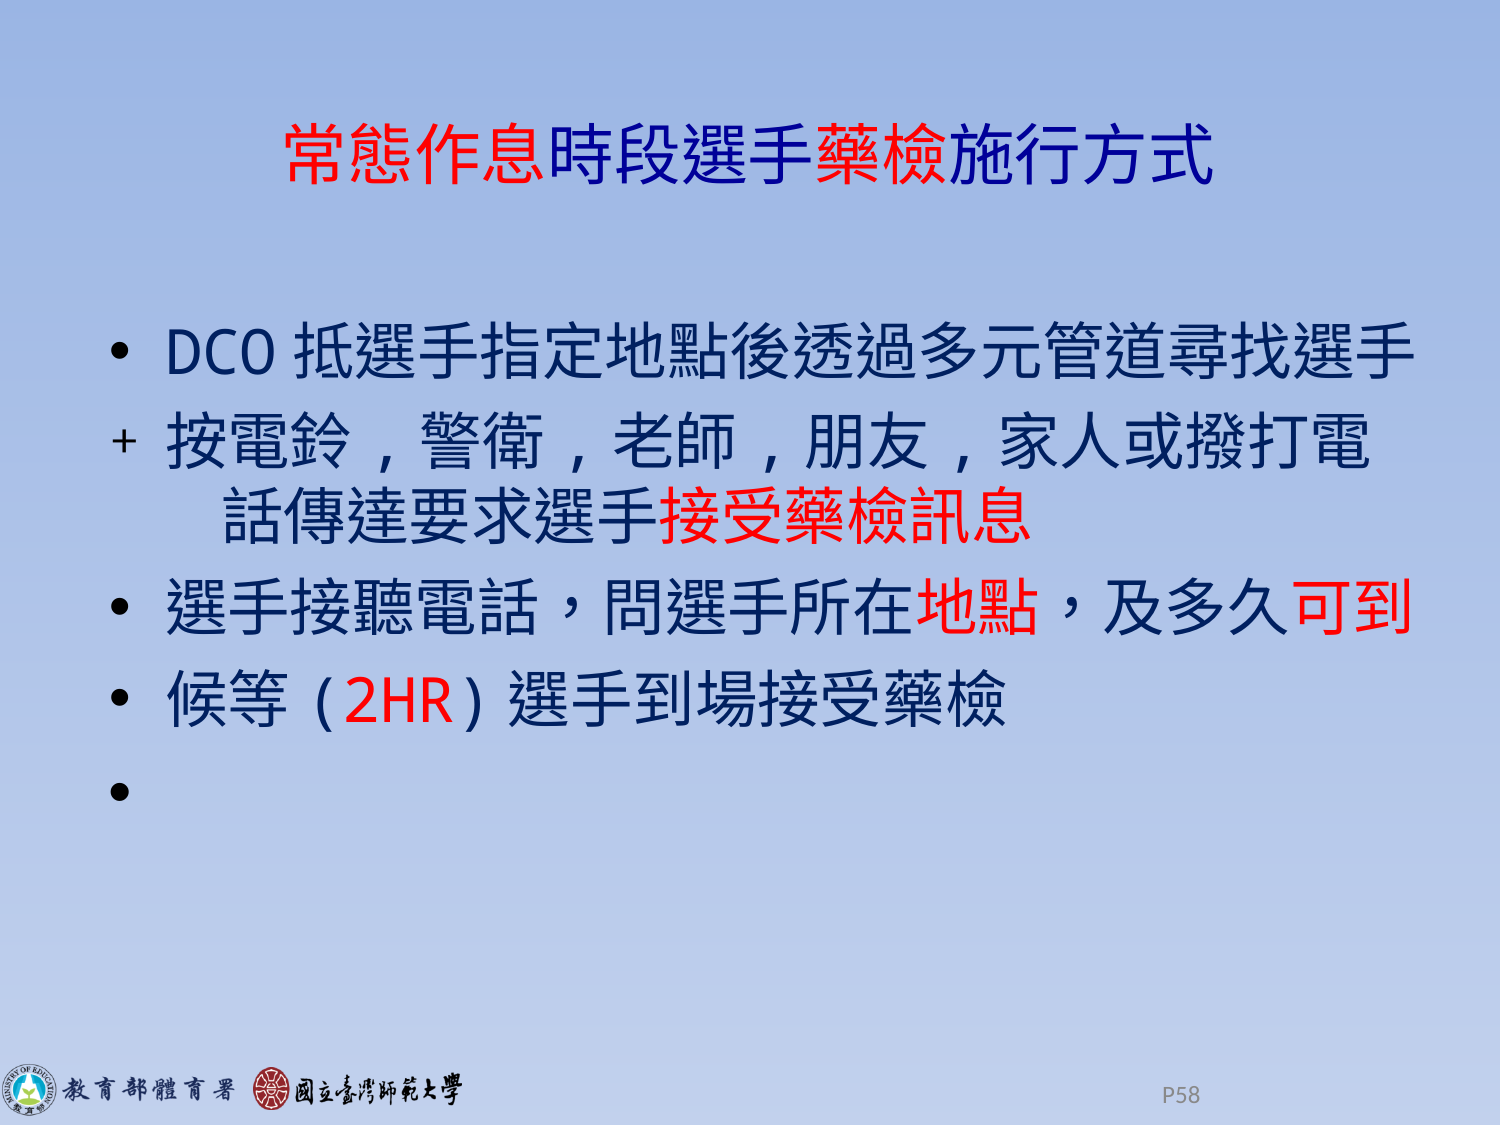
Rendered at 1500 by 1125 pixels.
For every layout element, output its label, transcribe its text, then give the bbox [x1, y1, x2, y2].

list DCO抵選手指定地點後透過多元管道尋找選手 按電鈴,警衛,老師,朋友,家人或撥打電話傳達要求選手接受藥檢訊息 選手接聽電話，問選手所在地點，及多久可到 候等(2HR)選手到場接受藥檢 [93, 304, 1444, 1080]
text_box P [1147, 1063, 1498, 1124]
title 常態作息時段選手藥檢施行方式 [0, 105, 1496, 200]
